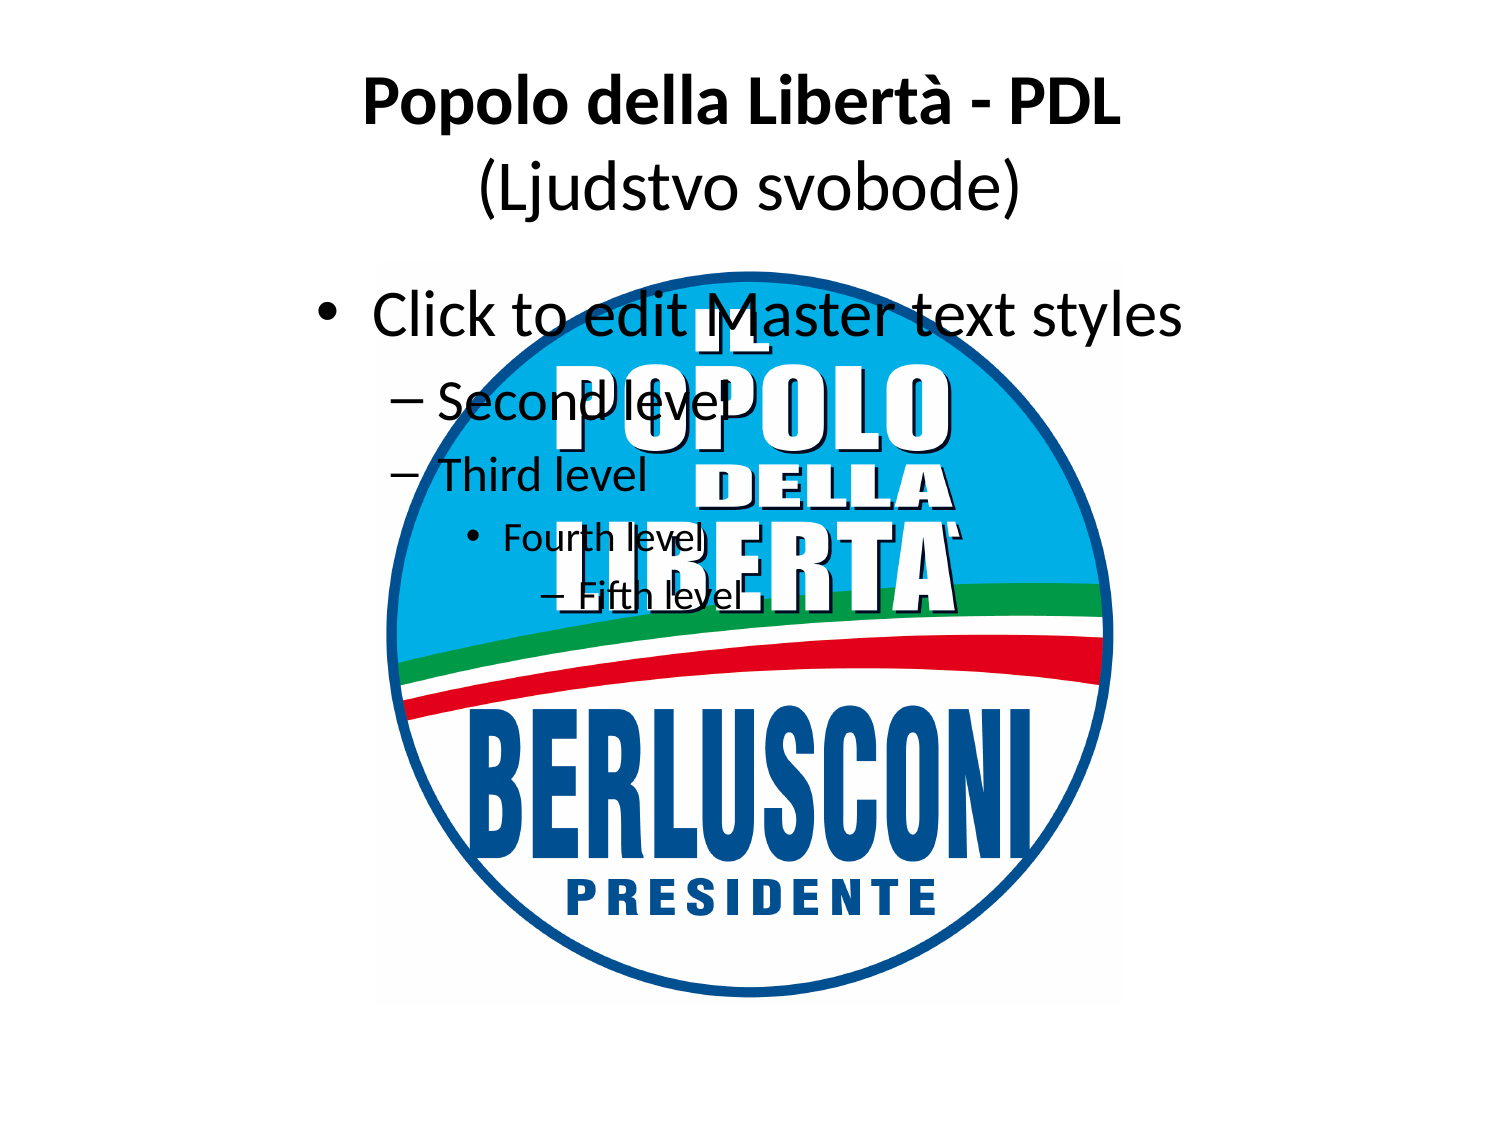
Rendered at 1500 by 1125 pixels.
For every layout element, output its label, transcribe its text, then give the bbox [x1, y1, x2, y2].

picture [75, 262, 1425, 1005]
title Popolo della Libertà - PDL (Ljudstvo svobode) [75, 45, 1425, 233]
